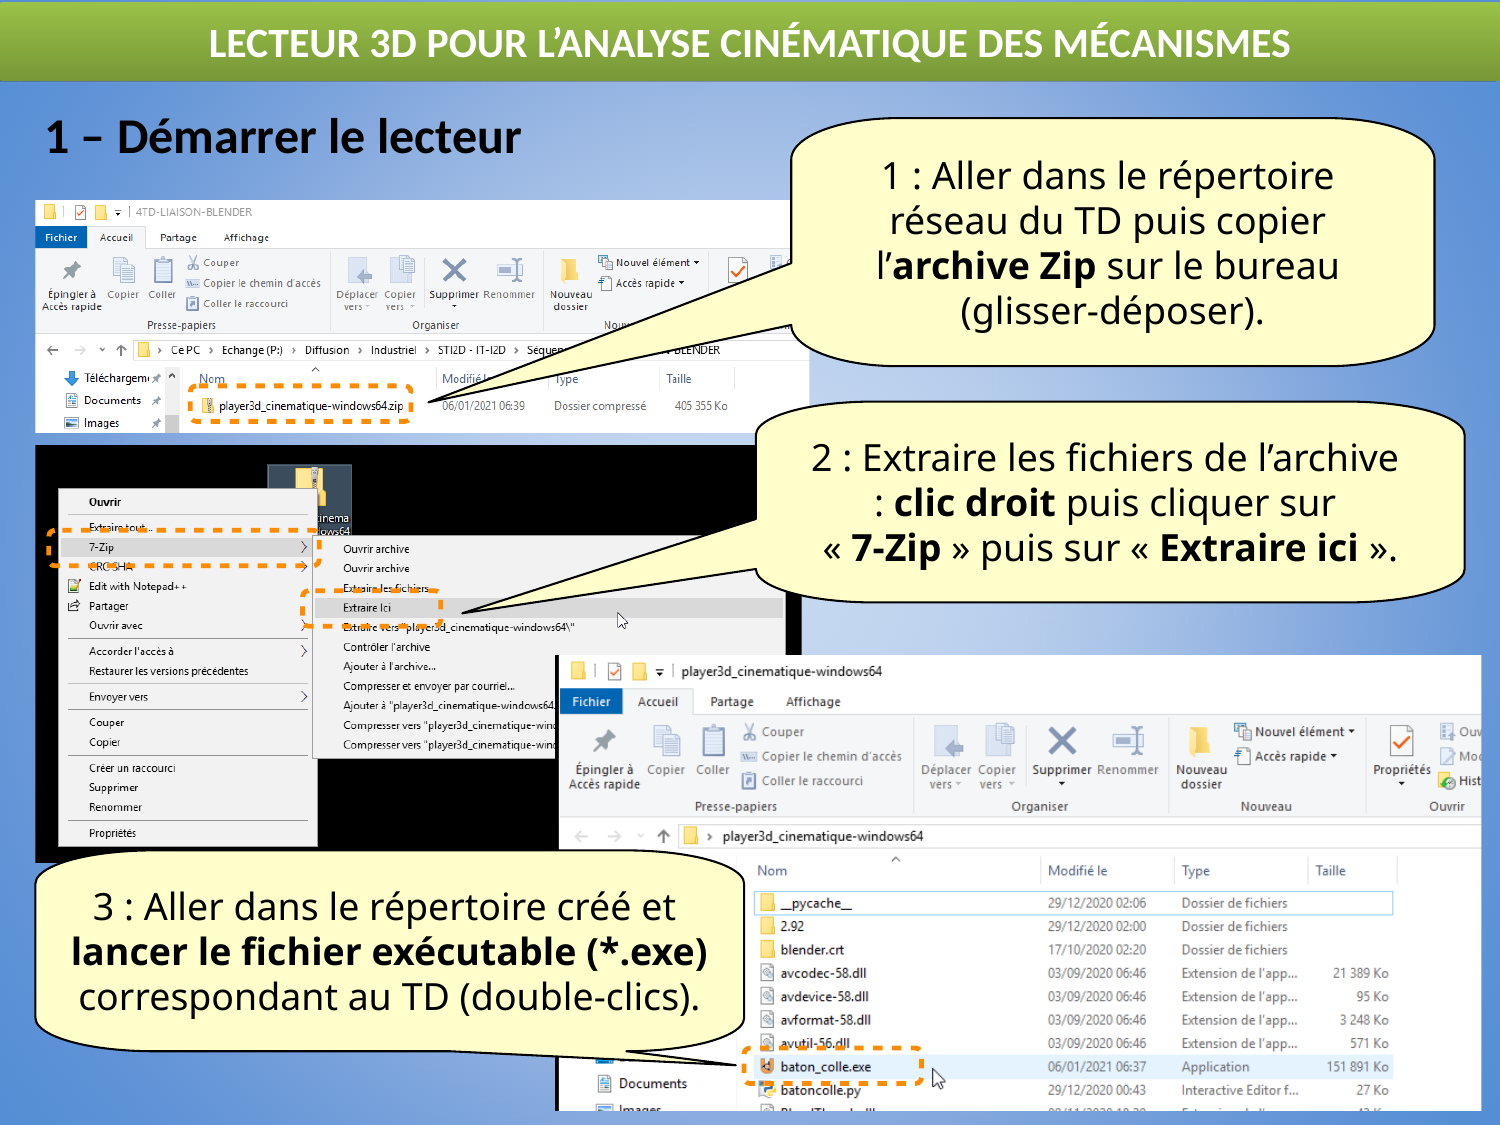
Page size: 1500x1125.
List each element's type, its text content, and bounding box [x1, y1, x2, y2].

text_box Lecteur 3D pour l’analyse cinématique des mécanismes [0, 2, 1500, 81]
text_box 1 – Démarrer le lecteur [44, 109, 884, 159]
text_box 1 : Aller dans le répertoire réseau du TD puis copier l’archive Zip sur le bureau (glisser-déposer). [428, 118, 1435, 403]
text_box 3 : Aller dans le répertoire créé et lancer le fichier exécutable (*.exe) correspondant au TD (double-clics). [35, 850, 745, 1066]
picture [0, 81, 1500, 1125]
text_box 2 : Extraire les fichiers de l’archive : clic droit puis cliquer sur « 7-Zip » puis sur « Extraire ici ». [462, 401, 1465, 614]
